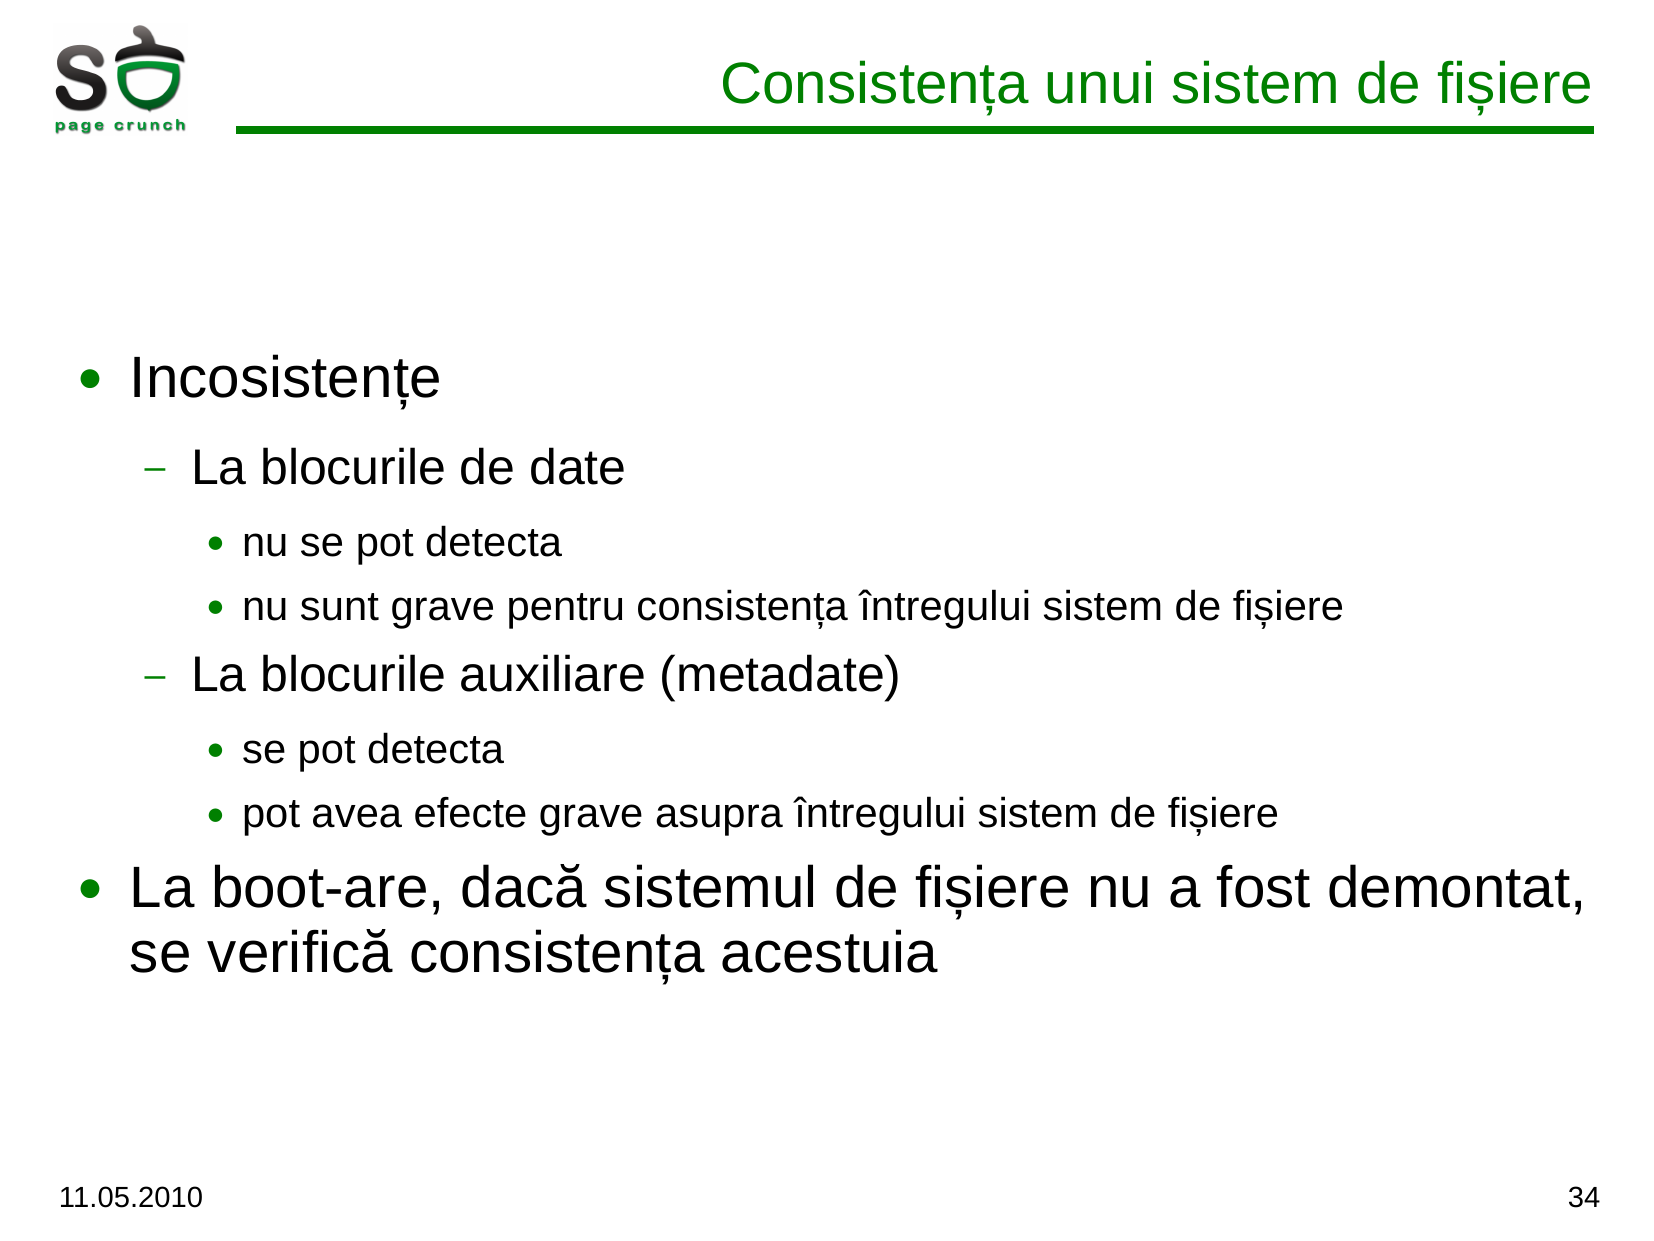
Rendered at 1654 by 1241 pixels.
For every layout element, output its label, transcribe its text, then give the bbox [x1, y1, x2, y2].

picture [53, 23, 188, 136]
list Incosistențe La blocurile de date nu se pot detecta nu sunt grave pentru consistența întregului sistem de fișiere La blocurile auxiliare (metadate) se pot detecta pot avea efecte grave asupra întregului sistem de fișiere La boot-are, dacă sistemul de fișiere nu a fost demontat, se verifică consistența acestuia [59, 177, 1595, 1152]
title Consistența unui sistem de fișiere [236, 49, 1595, 119]
